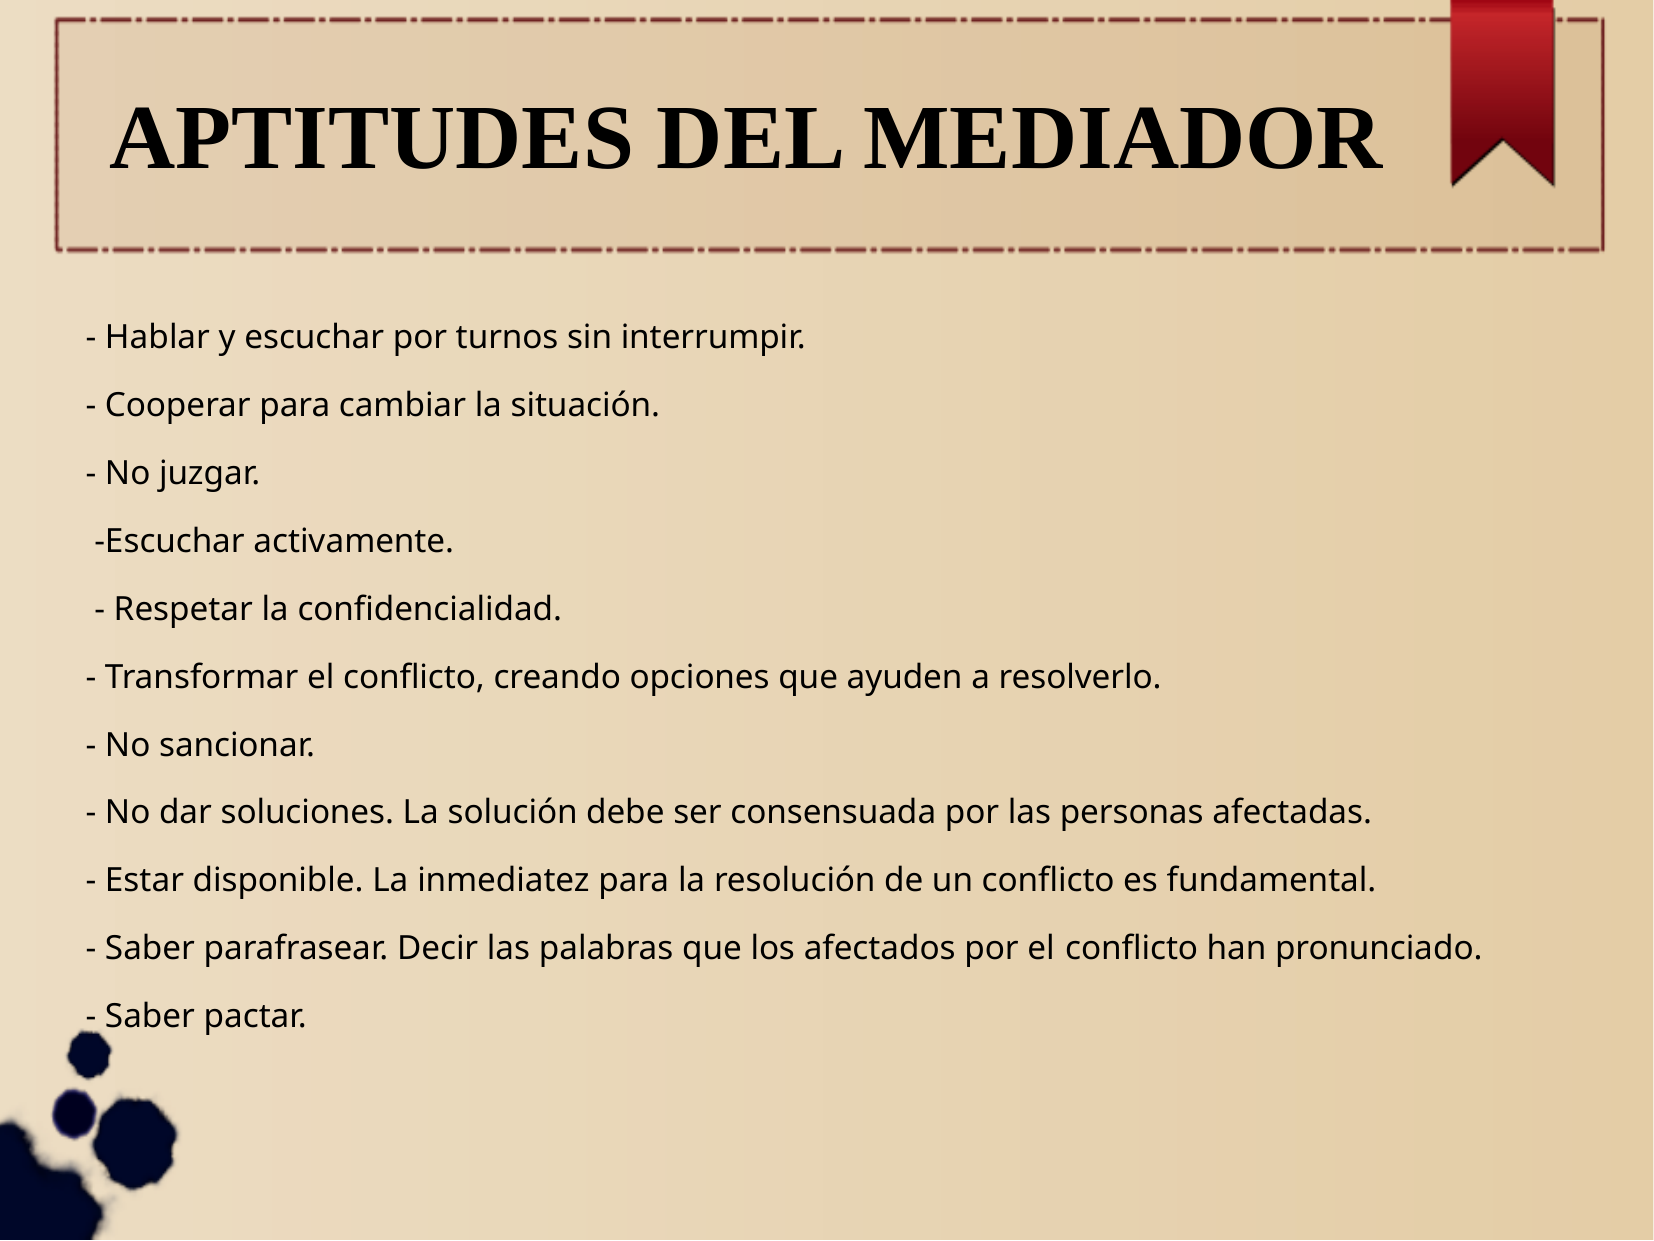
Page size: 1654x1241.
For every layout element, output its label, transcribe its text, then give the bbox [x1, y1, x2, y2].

title APTITUDES DEL MEDIADOR [82, 47, 1412, 229]
picture [0, 0, 1654, 1240]
text_box - Hablar y escuchar por turnos sin interrumpir. - Cooperar para cambiar la situación. - No juzgar. -Escuchar activamente. - Respetar la confidencialidad. - Transformar el conflicto, creando opciones que ayuden a resolverlo. - No sancionar. - No dar soluciones. La solución debe ser consensuada por las personas afectadas. - Estar disponible. La inmediatez para la resolución de un conflicto es fundamental. - Saber parafrasear. Decir las palabras que los afectados por el conflicto han pronunciado. - Saber pactar. [70, 283, 1548, 1170]
